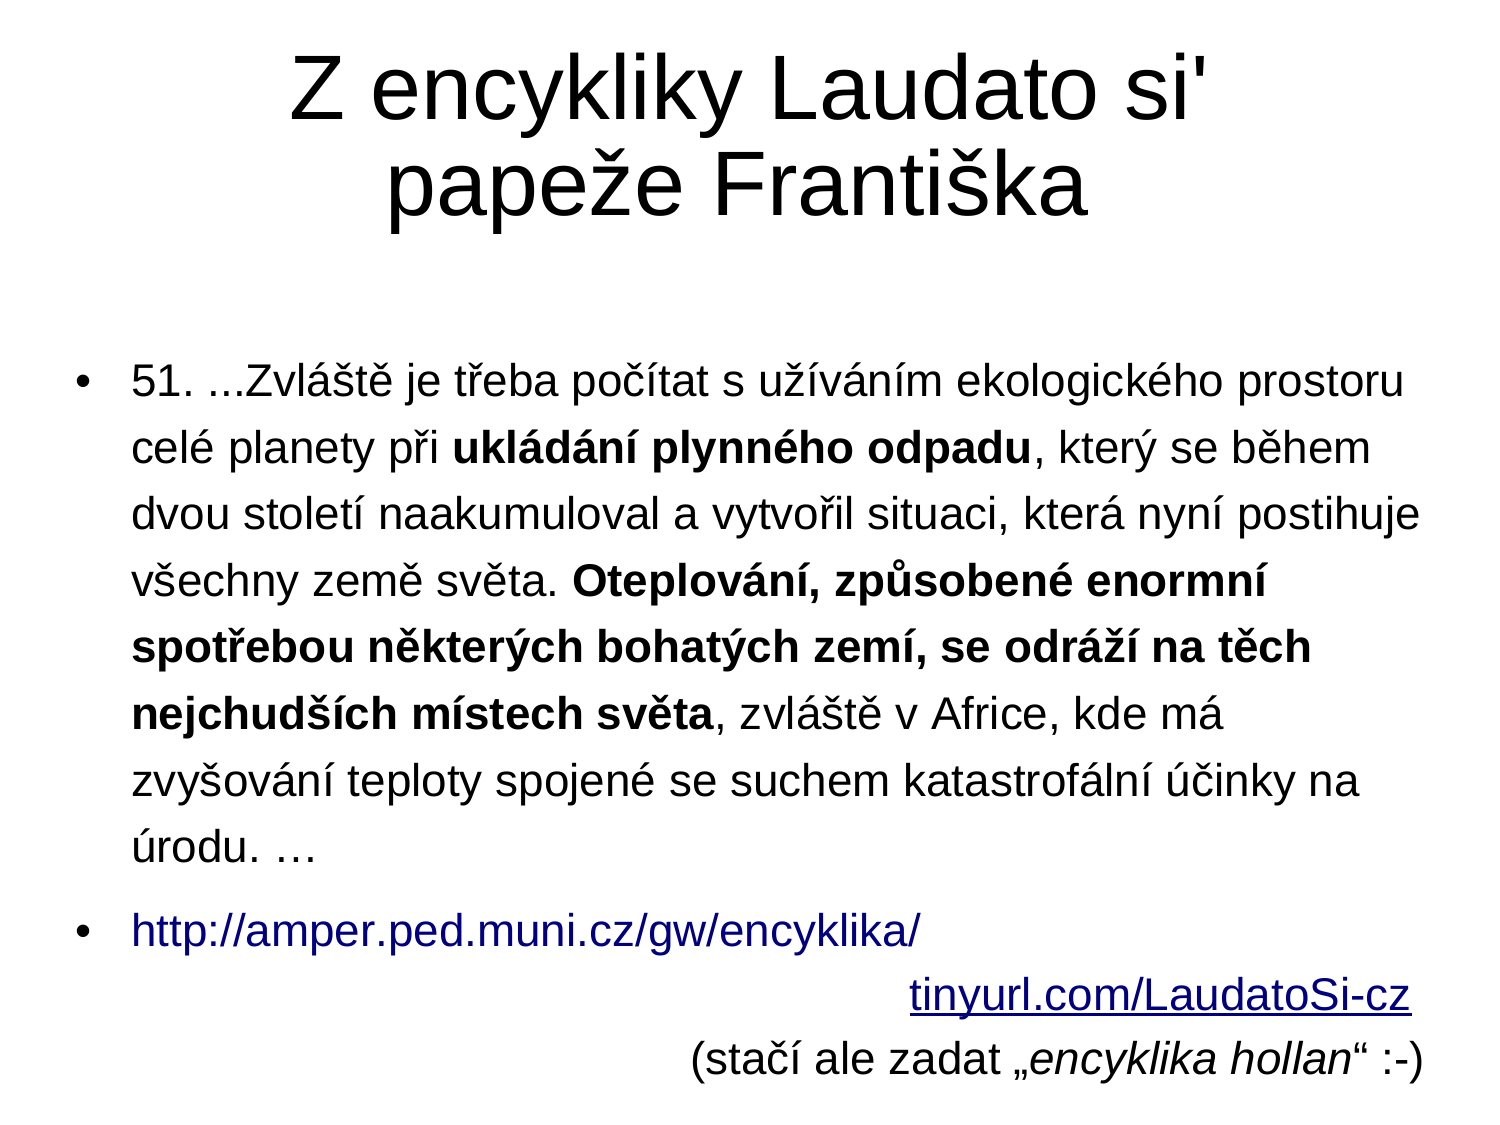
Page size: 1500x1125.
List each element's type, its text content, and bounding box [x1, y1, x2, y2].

title Z encykliky Laudato si' papeže Františka [75, 21, 1425, 257]
list 51. ...Zvláště je třeba počítat s užíváním ekologického prostoru celé planety při ukládání plynného odpadu, který se během dvou století naakumuloval a vytvořil situaci, která nyní postihuje všechny země světa. Oteplování, způsobené enormní spotřebou některých bohatých zemí, se odráží na těch nejchudších místech světa, zvláště v Africe, kde má zvyšování teploty spojené se suchem katastrofální účinky na úrodu. … http://amper.ped.muni.cz/gw/encyklika/ tinyurl.com/LaudatoSi-cz (stačí ale zadat „encyklika hollan“ :-) [75, 262, 1425, 1085]
